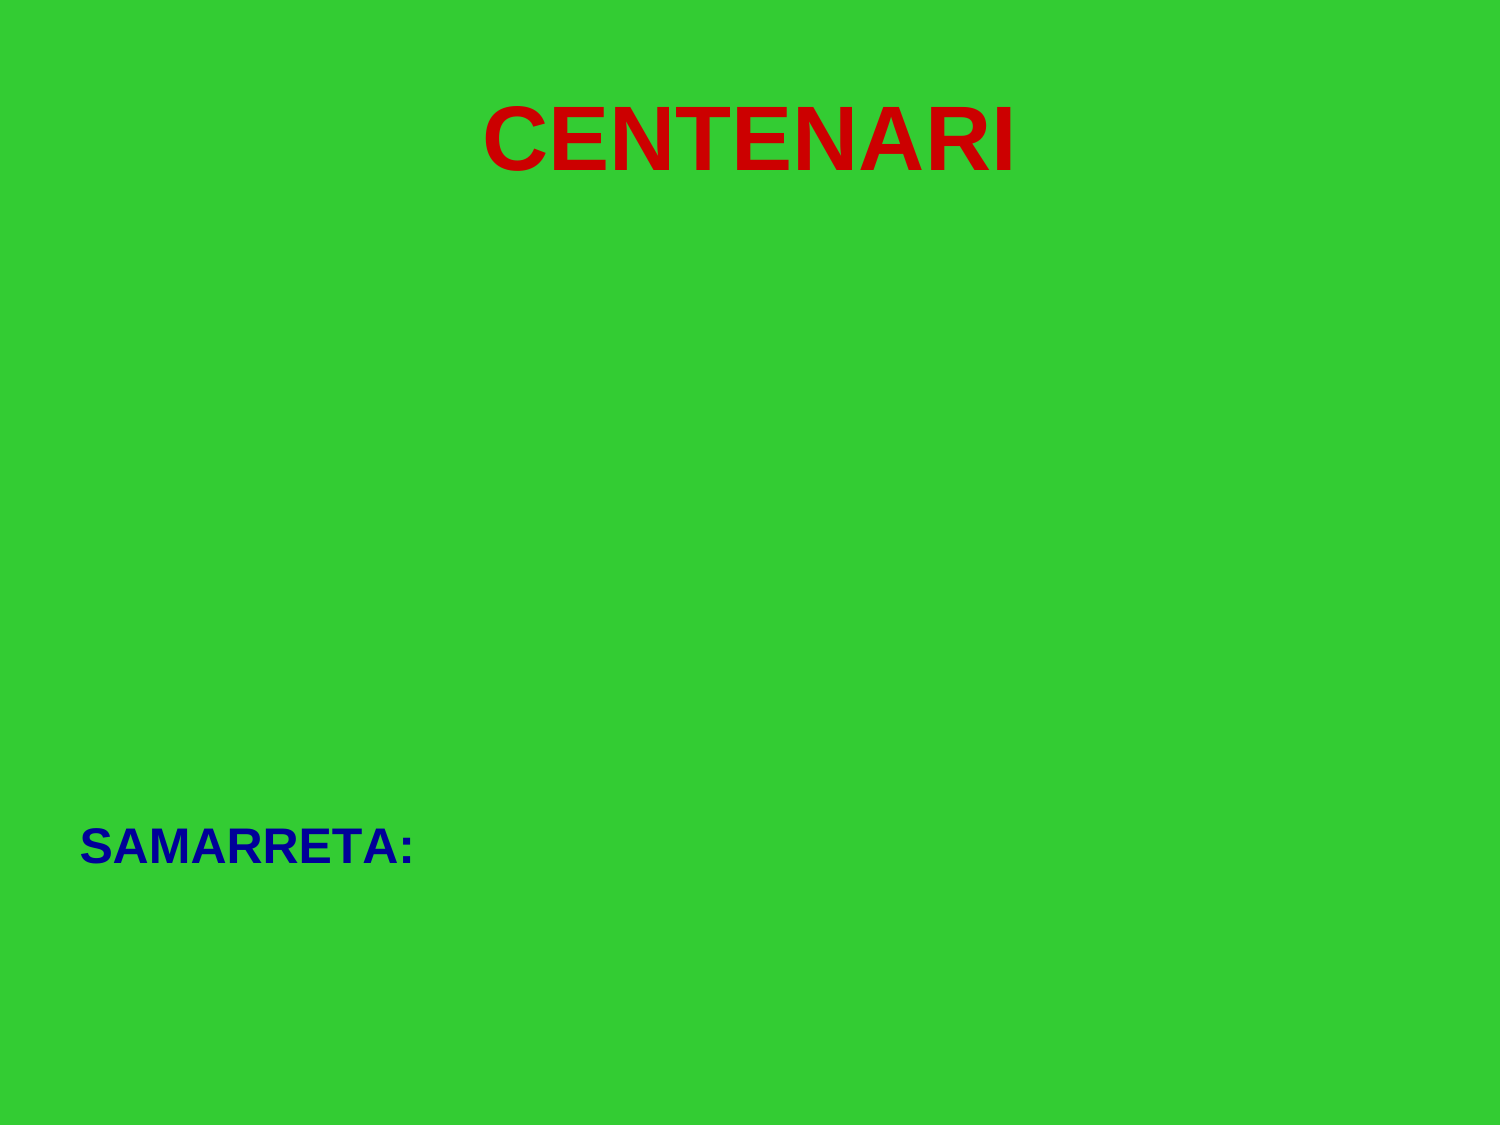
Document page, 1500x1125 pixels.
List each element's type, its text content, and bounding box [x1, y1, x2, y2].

title CENTENARI [75, 45, 1426, 233]
list SAMARRETA: [64, 810, 1415, 977]
